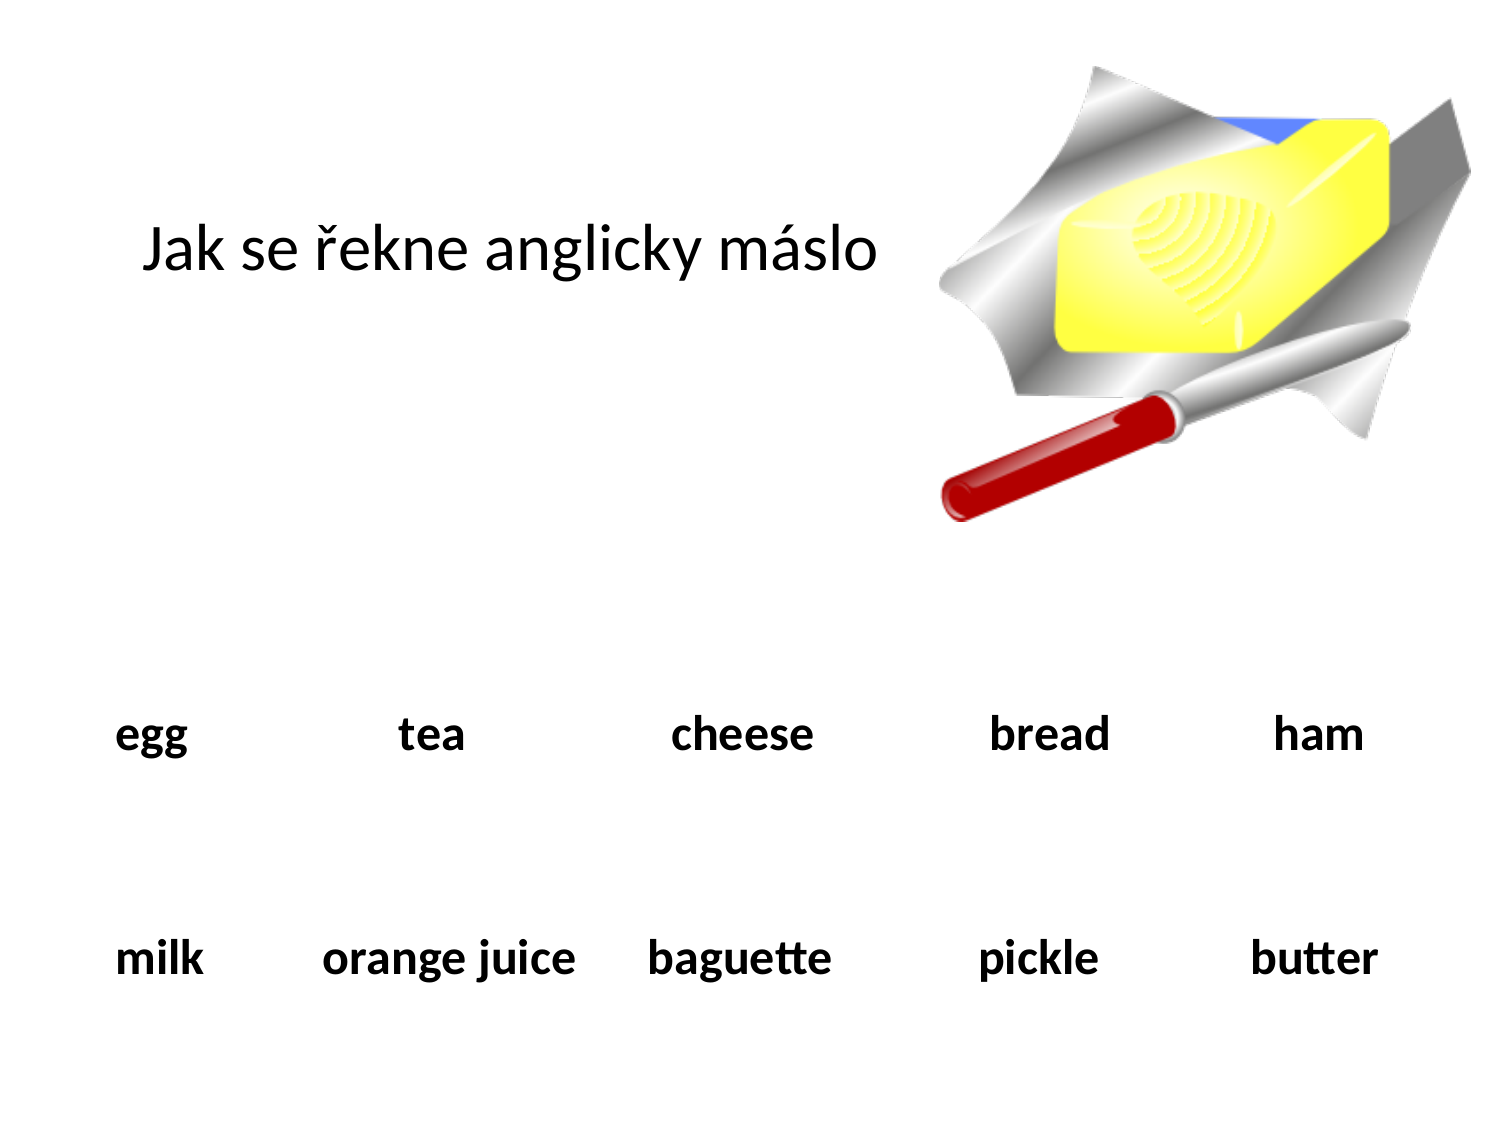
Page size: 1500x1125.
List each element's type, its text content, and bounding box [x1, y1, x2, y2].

text_box Jak se řekne anglicky máslo [127, 196, 895, 292]
table_header [300, 610, 600, 840]
text_box bread [975, 692, 1127, 768]
text_box ham [1258, 692, 1381, 768]
table_cell [900, 840, 1200, 1070]
text_box orange juice [307, 916, 592, 993]
picture [939, 66, 1471, 522]
table_cell [300, 840, 600, 1070]
text_box tea [384, 692, 482, 768]
text_box butter [1235, 916, 1395, 993]
text_box egg [101, 692, 204, 768]
text_box cheese [656, 692, 830, 768]
table_cell [0, 840, 300, 1070]
table_cell [600, 840, 900, 1070]
text_box pickle [963, 916, 1115, 993]
table_cell [1200, 840, 1500, 1070]
table_header [600, 610, 900, 840]
table_header [0, 610, 300, 840]
text_box baguette [633, 916, 849, 993]
table_header [900, 610, 1200, 840]
text_box milk [100, 916, 220, 993]
table_header [1200, 610, 1500, 840]
